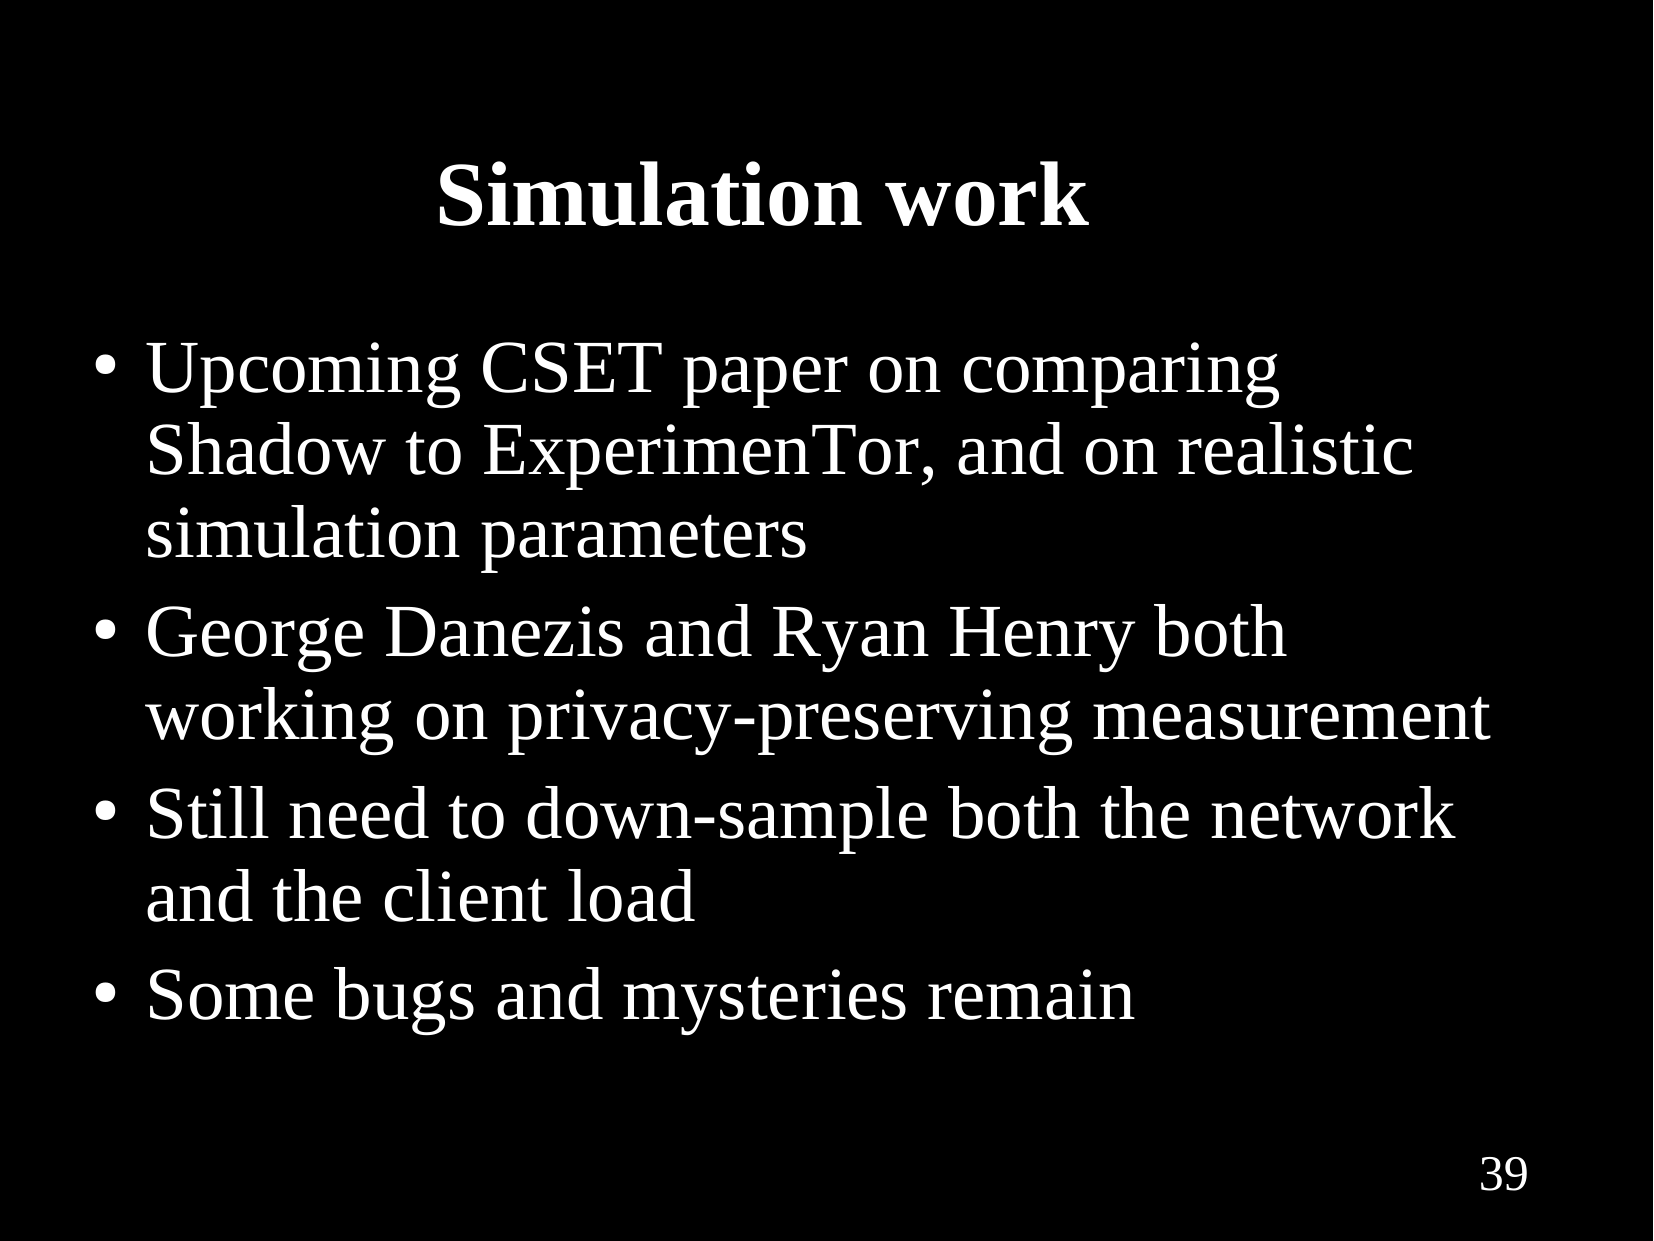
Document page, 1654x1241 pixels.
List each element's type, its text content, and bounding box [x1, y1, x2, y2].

list Upcoming CSET paper on comparing Shadow to ExperimenTor, and on realistic simulation parameters George Danezis and Ryan Henry both working on privacy-preserving measurement Still need to down-sample both the network and the client load Some bugs and mysteries remain [74, 325, 1539, 1123]
title Simulation work [112, 100, 1413, 288]
